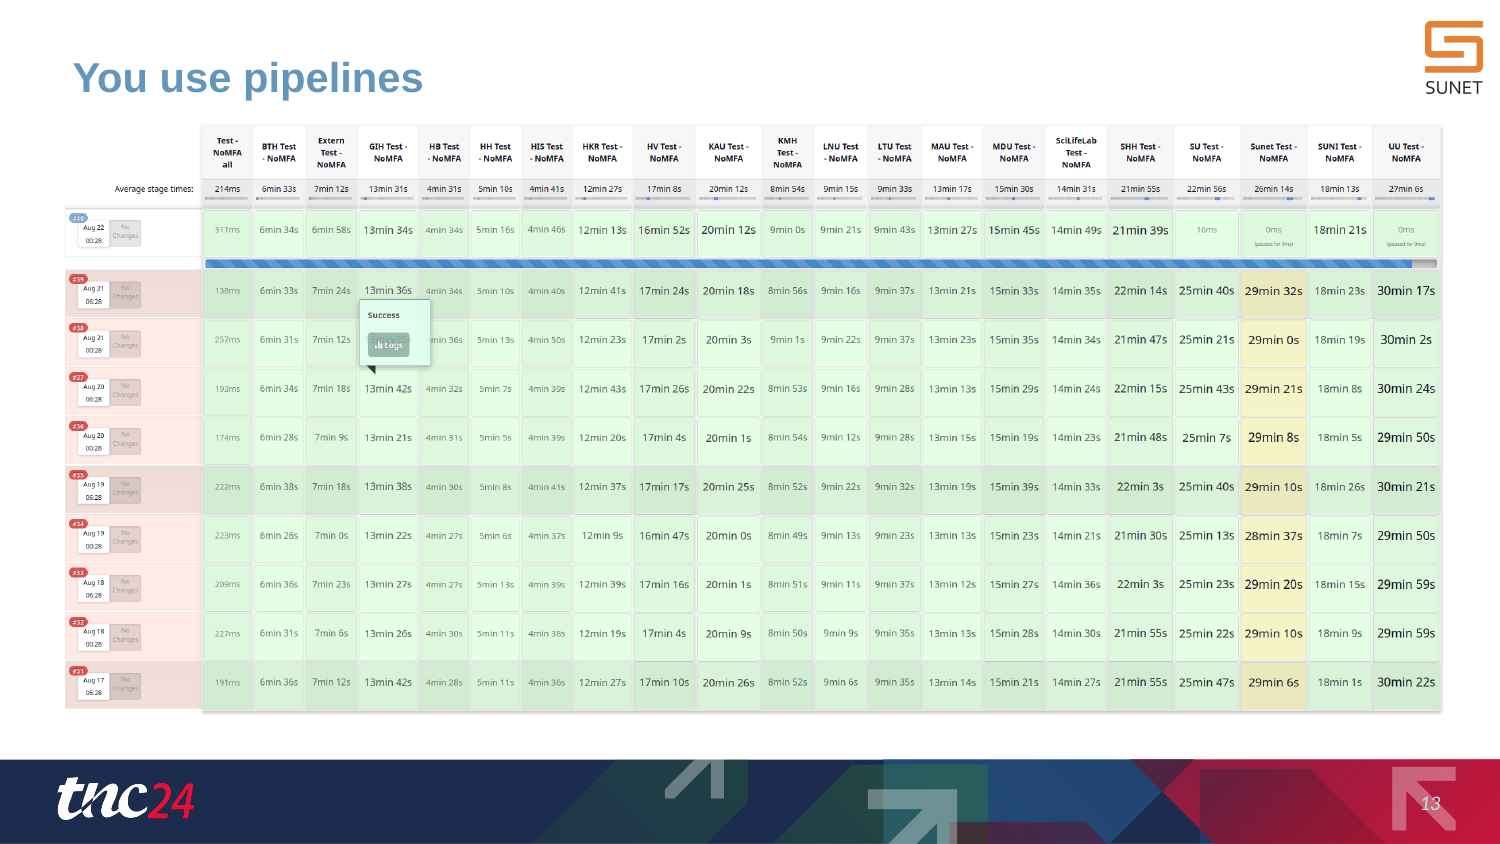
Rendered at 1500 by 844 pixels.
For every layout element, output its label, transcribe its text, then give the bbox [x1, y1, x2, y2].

picture [57, 118, 1447, 719]
title You use pipelines [57, 21, 1442, 118]
picture [1425, 21, 1483, 94]
picture [57, 777, 225, 823]
